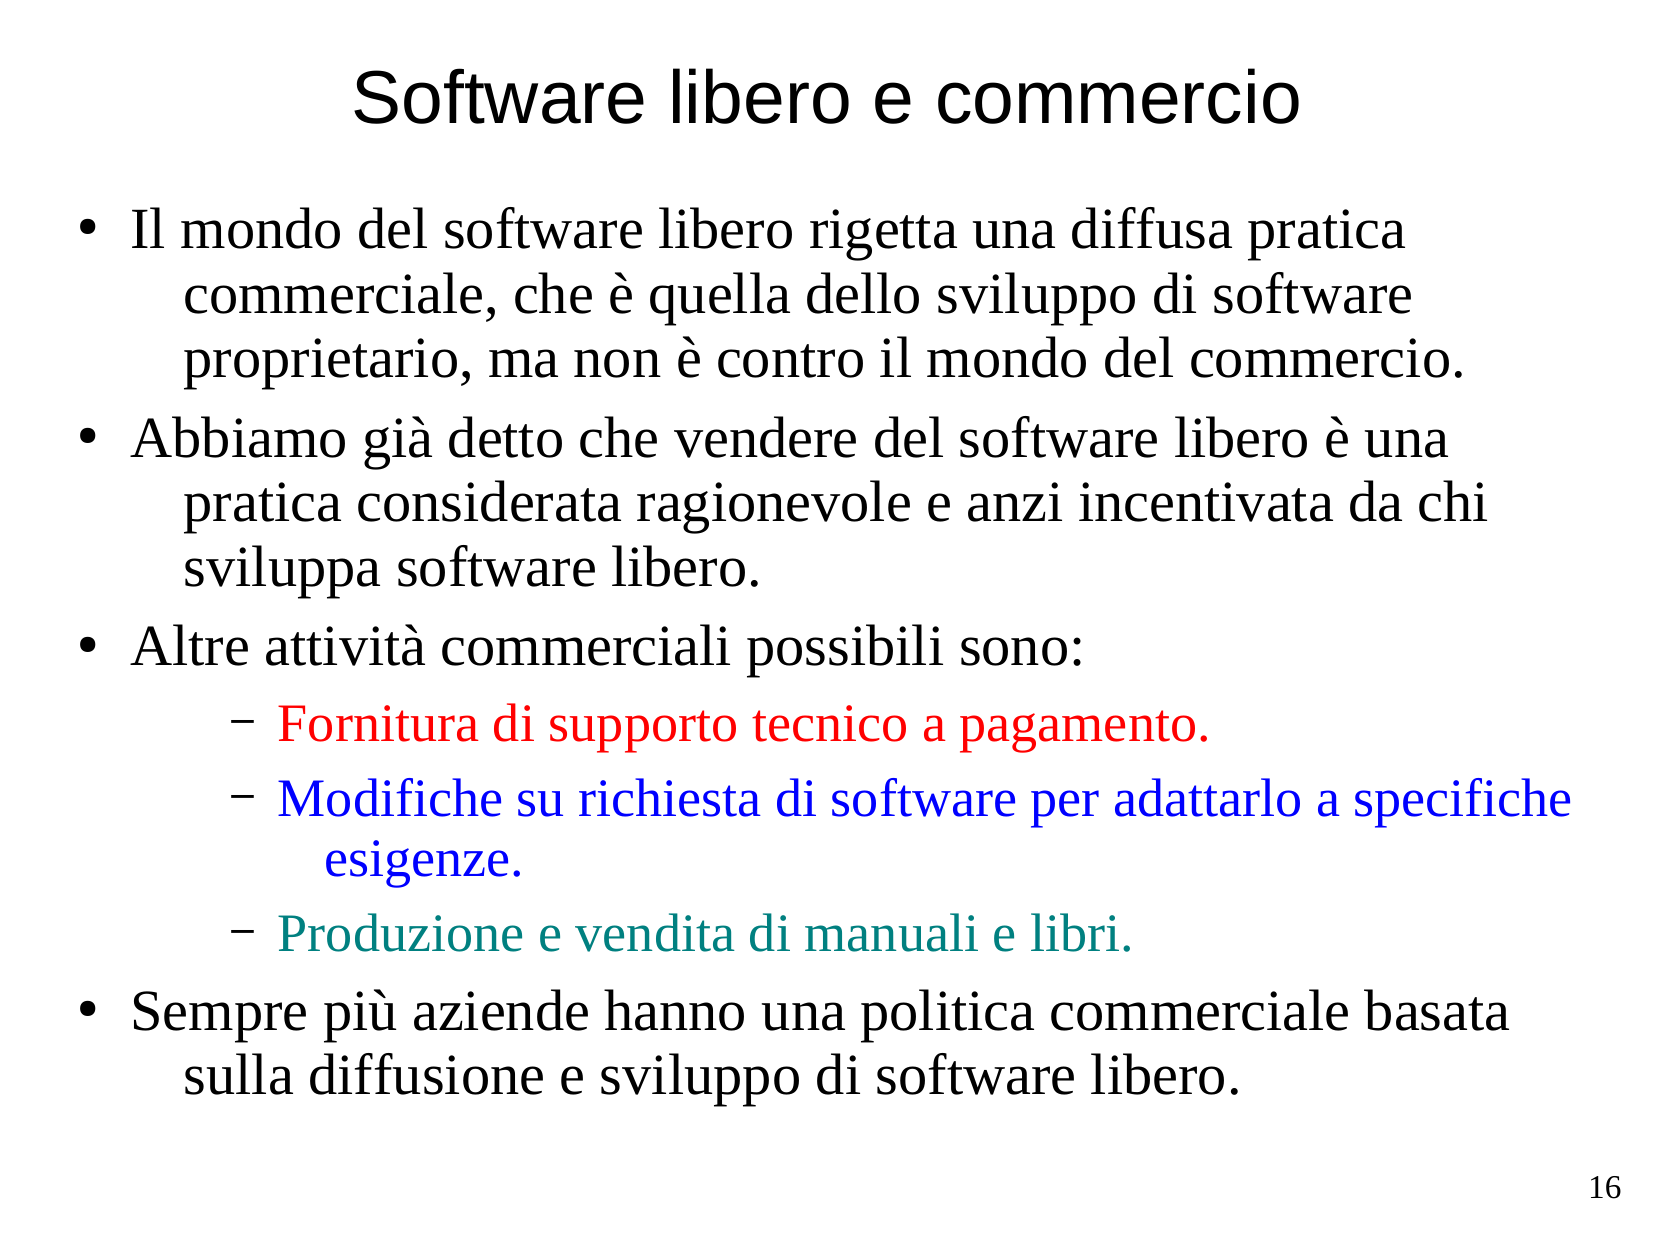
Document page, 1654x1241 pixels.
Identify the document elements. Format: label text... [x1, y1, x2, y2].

list Il mondo del software libero rigetta una diffusa pratica commerciale, che è quella dello sviluppo di software proprietario, ma non è contro il mondo del commercio. Abbiamo già detto che vendere del software libero è una pratica considerata ragionevole e anzi incentivata da chi sviluppa software libero. Altre attività commerciali possibili sono: Fornitura di supporto tecnico a pagamento. Modifiche su richiesta di software per adattarlo a specifiche esigenze. Produzione e vendita di manuali e libri. Sempre più aziende hanno una politica commerciale basata sulla diffusione e sviluppo di software libero. [42, 196, 1612, 1187]
title Software libero e commercio [37, 30, 1617, 166]
